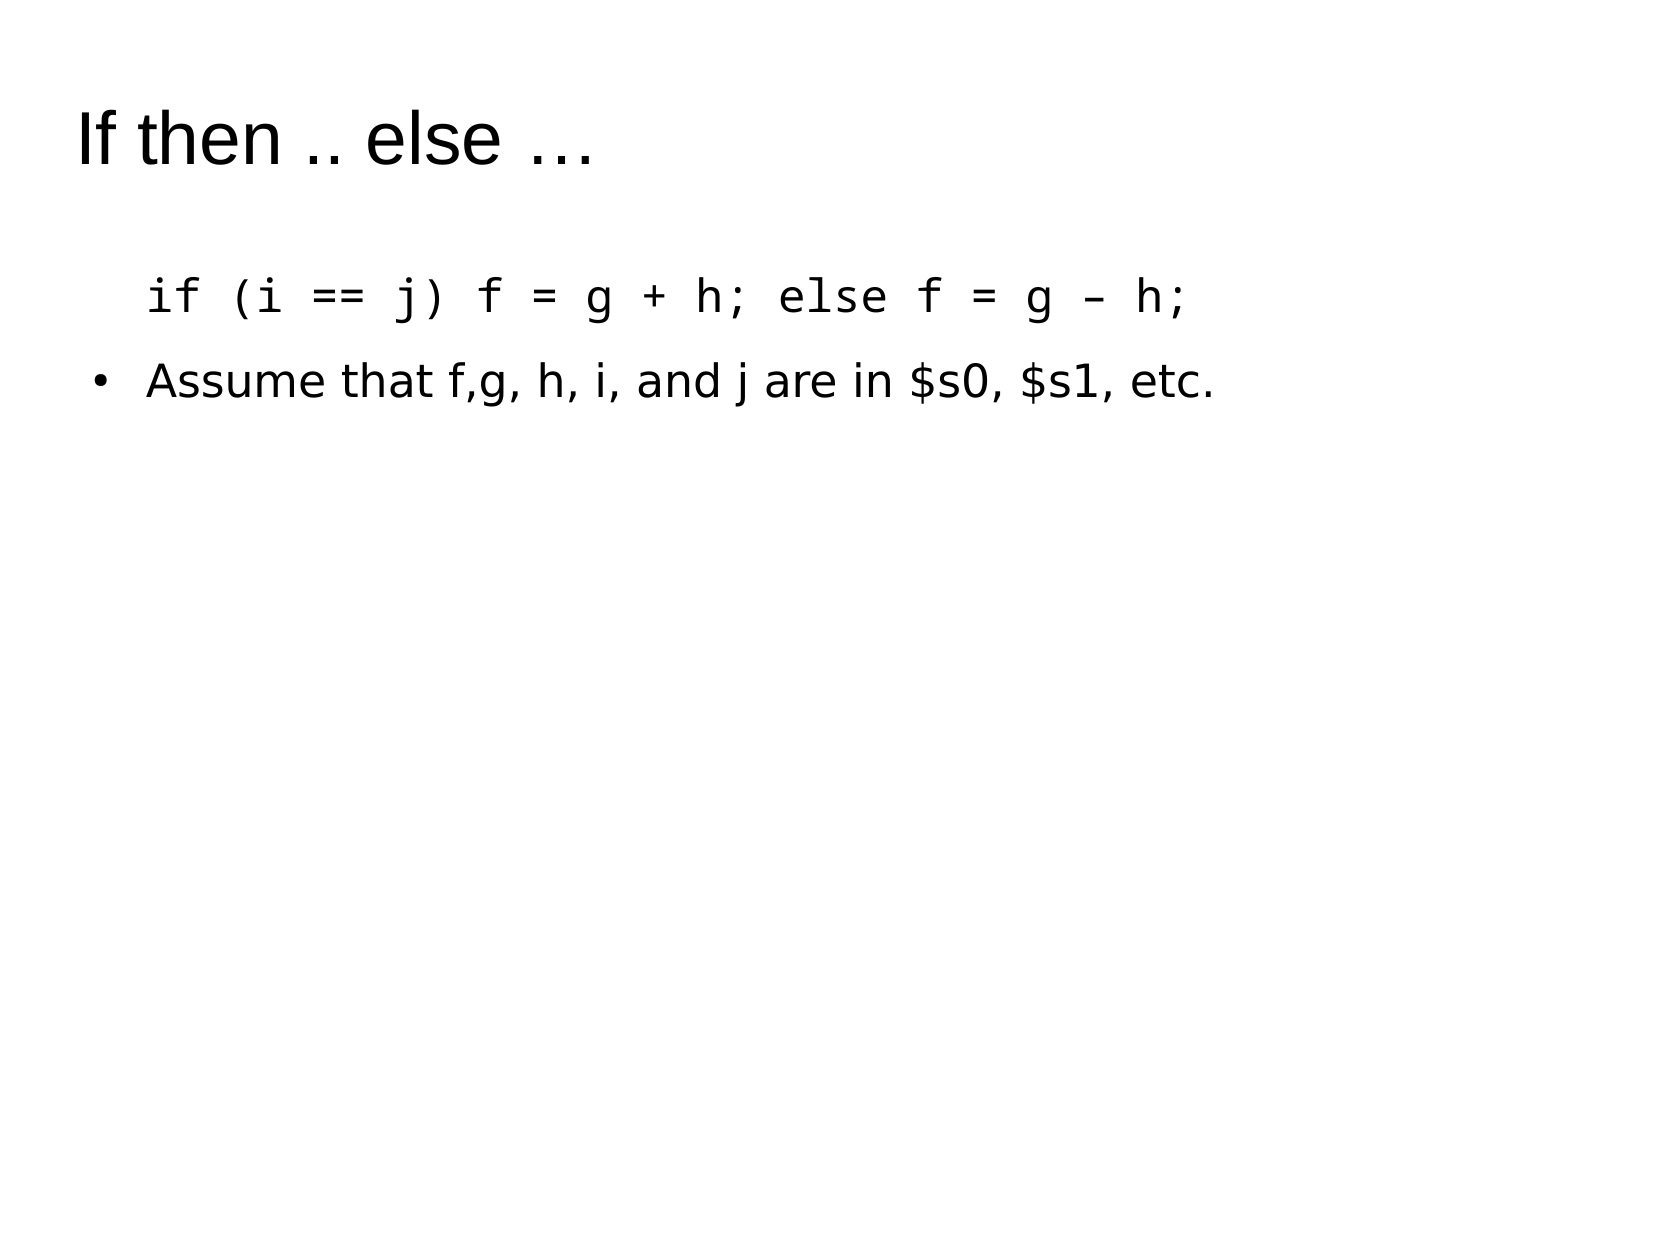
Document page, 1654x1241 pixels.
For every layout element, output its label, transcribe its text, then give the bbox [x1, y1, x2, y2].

title If then .. else … [75, 44, 1425, 233]
list if (i == j) f = g + h; else f = g – h; Assume that f,g, h, i, and j are in $s0, $s1, etc. [75, 263, 1425, 916]
